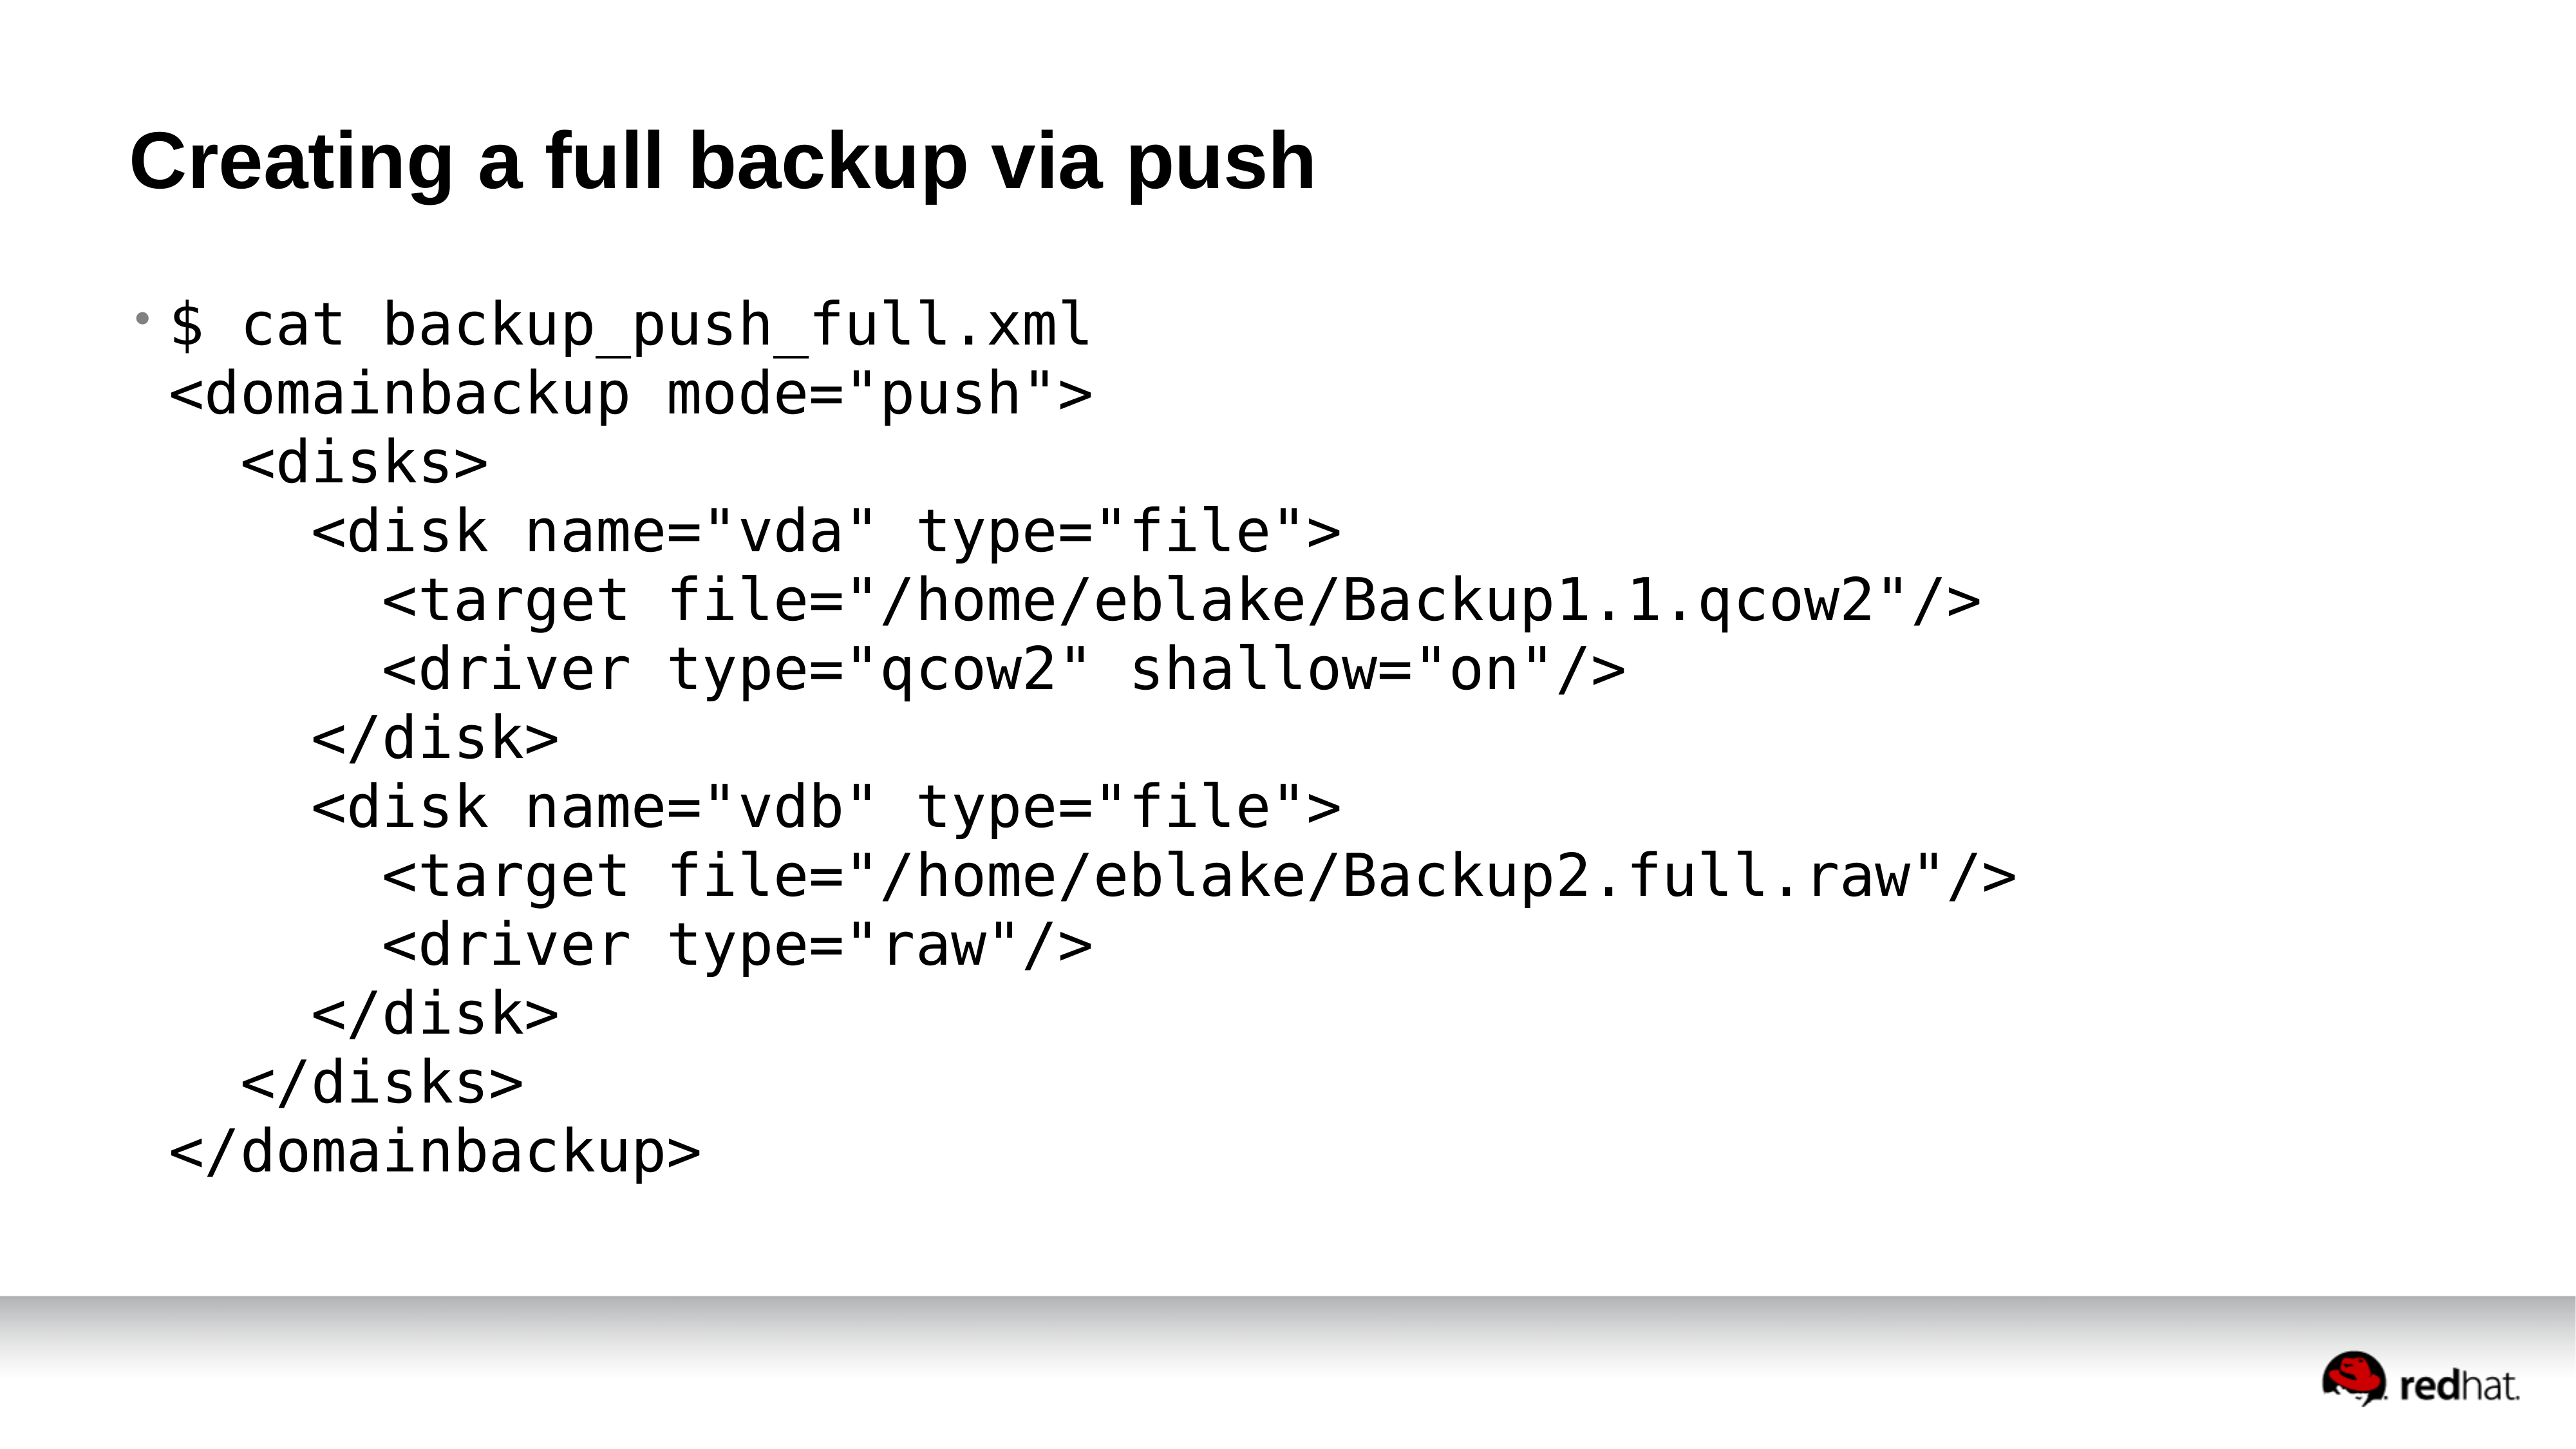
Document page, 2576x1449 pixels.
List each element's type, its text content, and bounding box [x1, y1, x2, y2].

list $ cat backup_push_full.xml <domainbackup mode="push"> <disks> <disk name="vda" type="file"> <target file="/home/eblake/Backup1.1.qcow2"/> <driver type="qcow2" shallow="on"/> </disk> <disk name="vdb" type="file"> <target file="/home/eblake/Backup2.full.raw"/> <driver type="raw"/> </disk> </disks> </domainbackup> [123, 289, 2425, 1208]
picture [0, 0, 2576, 1446]
title Creating a full backup via push [129, 100, 2261, 222]
